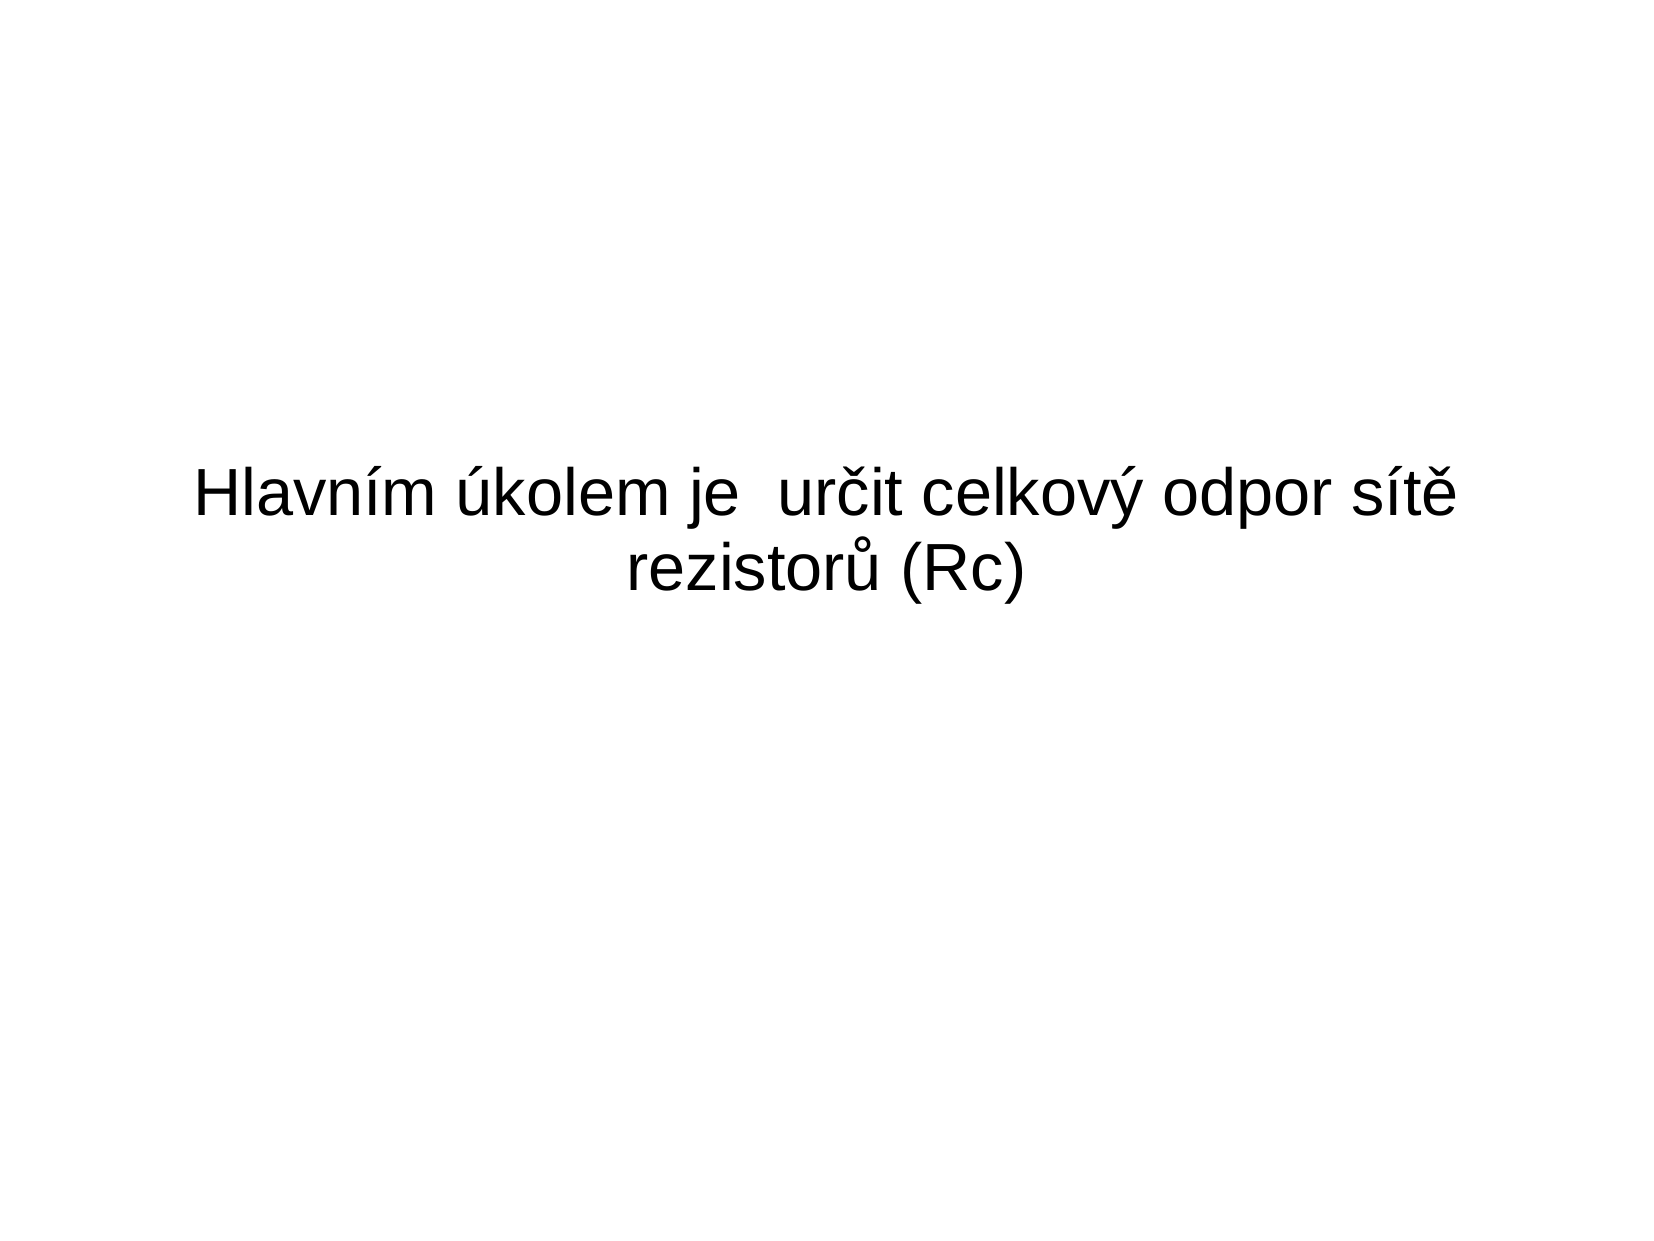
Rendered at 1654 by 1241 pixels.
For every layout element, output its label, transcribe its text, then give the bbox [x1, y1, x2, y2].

subtitle Hlavním úkolem je určit celkový odpor sítě rezistorů (Rc) [82, 49, 1571, 1010]
